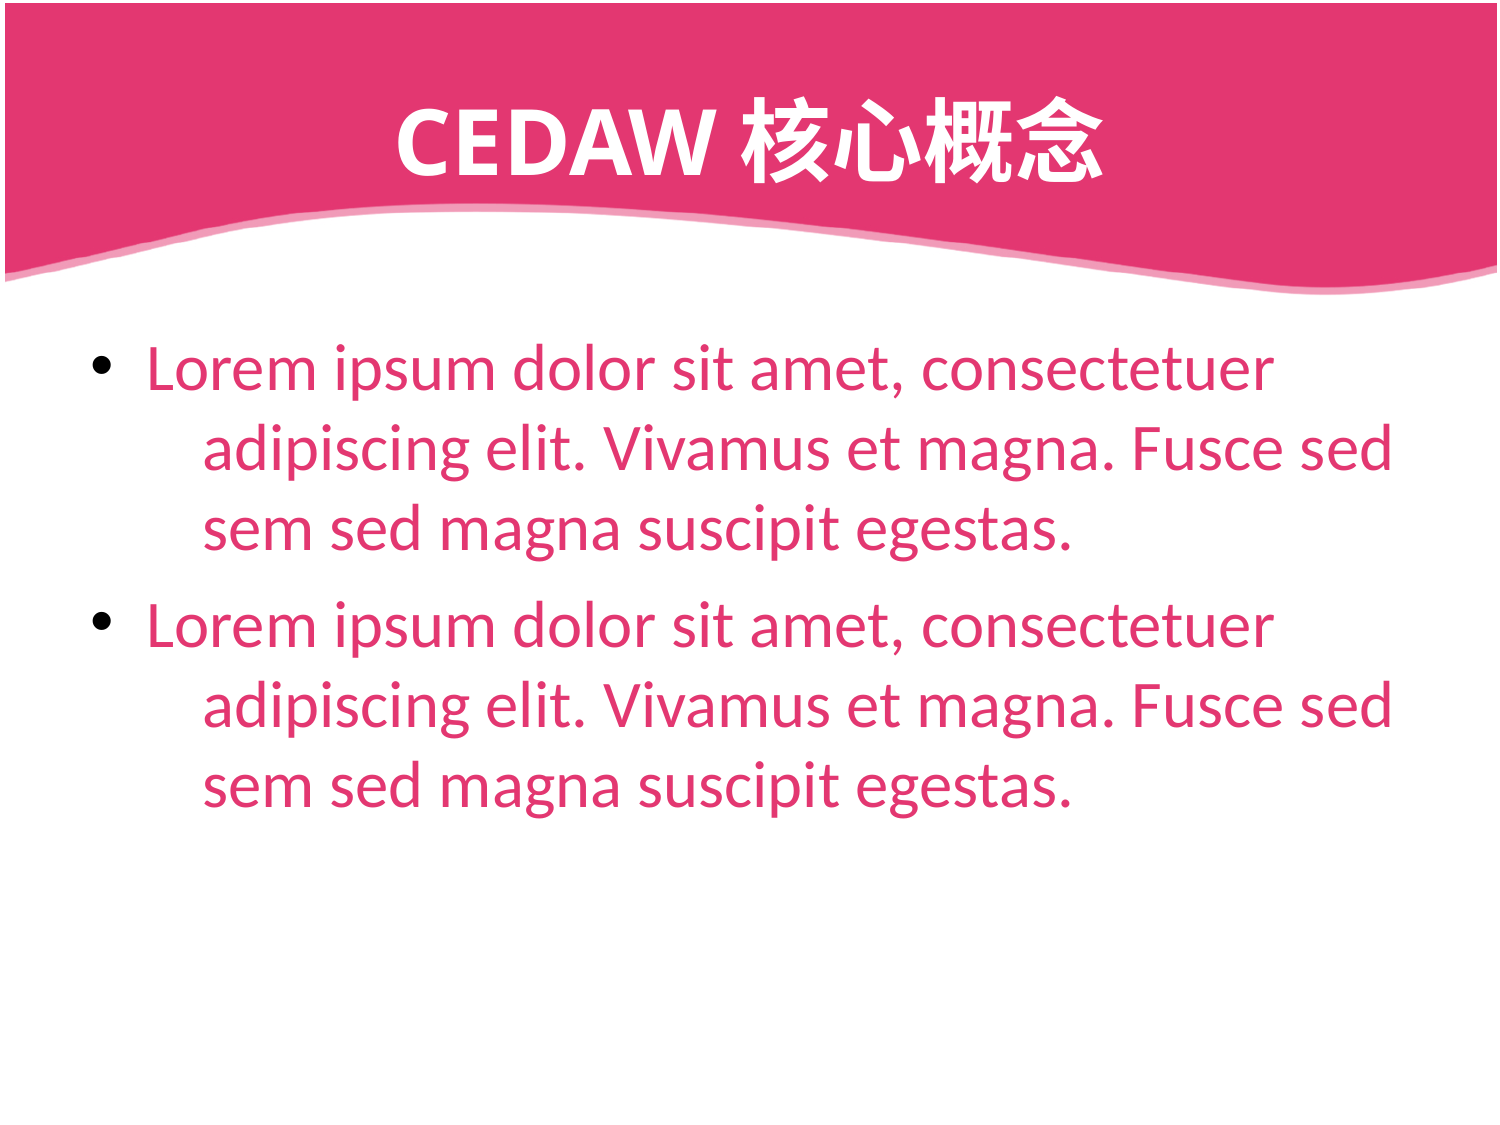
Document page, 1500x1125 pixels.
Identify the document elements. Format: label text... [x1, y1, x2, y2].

list Lorem ipsum dolor sit amet, consectetuer adipiscing elit. Vivamus et magna. Fusce sed sem sed magna suscipit egestas. Lorem ipsum dolor sit amet, consectetuer adipiscing elit. Vivamus et magna. Fusce sed sem sed magna suscipit egestas. [75, 316, 1426, 1067]
title CEDAW核心概念 [75, 45, 1426, 233]
